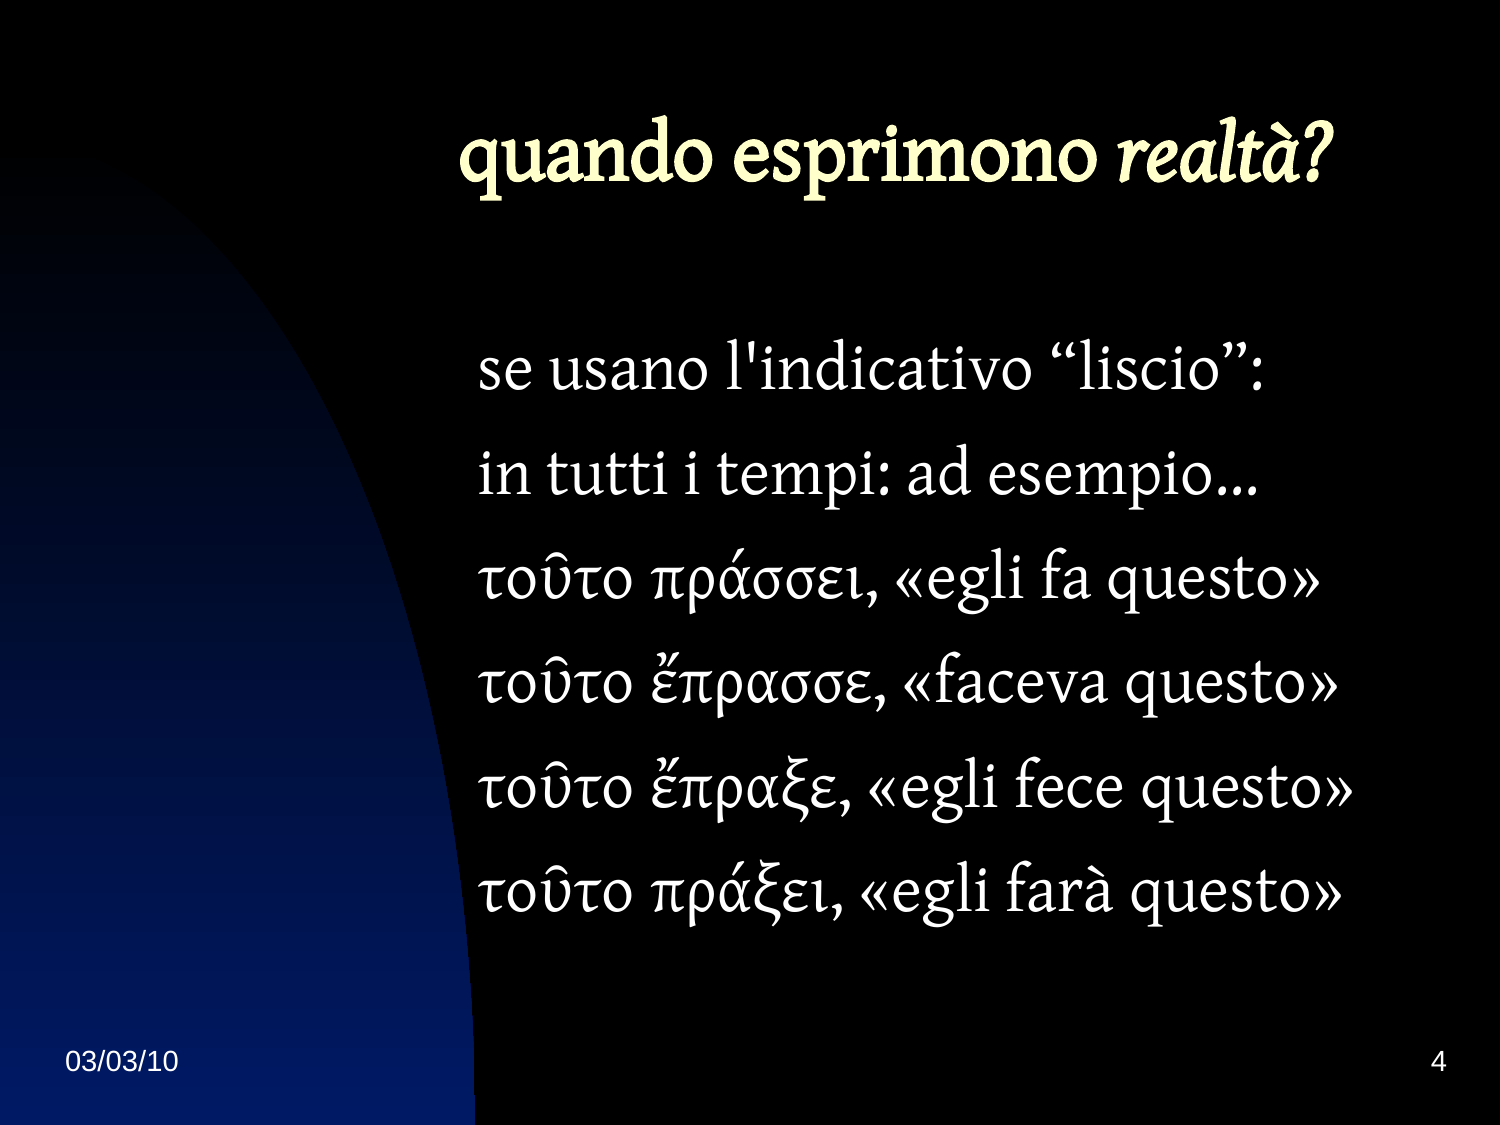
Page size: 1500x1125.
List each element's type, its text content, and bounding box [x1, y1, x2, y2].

list se usano l'indicativo “liscio”: in tutti i tempi: ad esempio... τοῦτο πράσσει, «egli fa questo» τοῦτο ἔπρασσε, «faceva questo» τοῦτο ἔπραξε, «egli fece questo» τοῦτο πράξει, «egli farà questo» [462, 324, 1463, 1001]
title quando esprimono realtà? [442, 29, 1477, 292]
